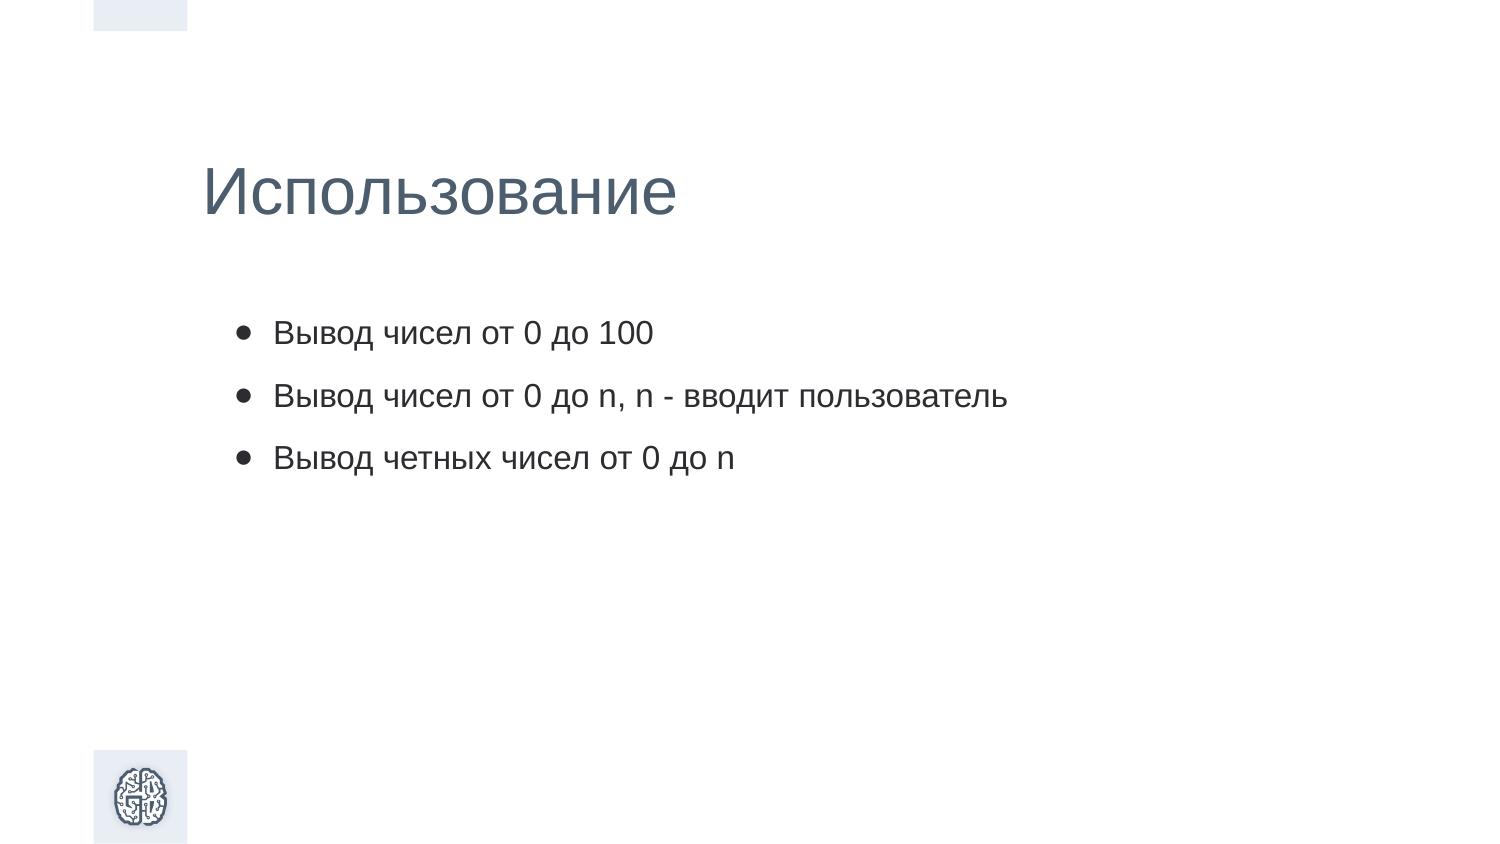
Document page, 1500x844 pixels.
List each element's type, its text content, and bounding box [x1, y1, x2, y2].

text_box Использование [187, 93, 1312, 282]
text_box Вывод четных чисел от 0 до n [187, 409, 1312, 483]
text_box Вывод чисел от 0 до 100 [187, 284, 1312, 358]
picture [106, 760, 175, 834]
text_box Вывод чисел от 0 до n, n - вводит пользователь [187, 358, 1312, 409]
